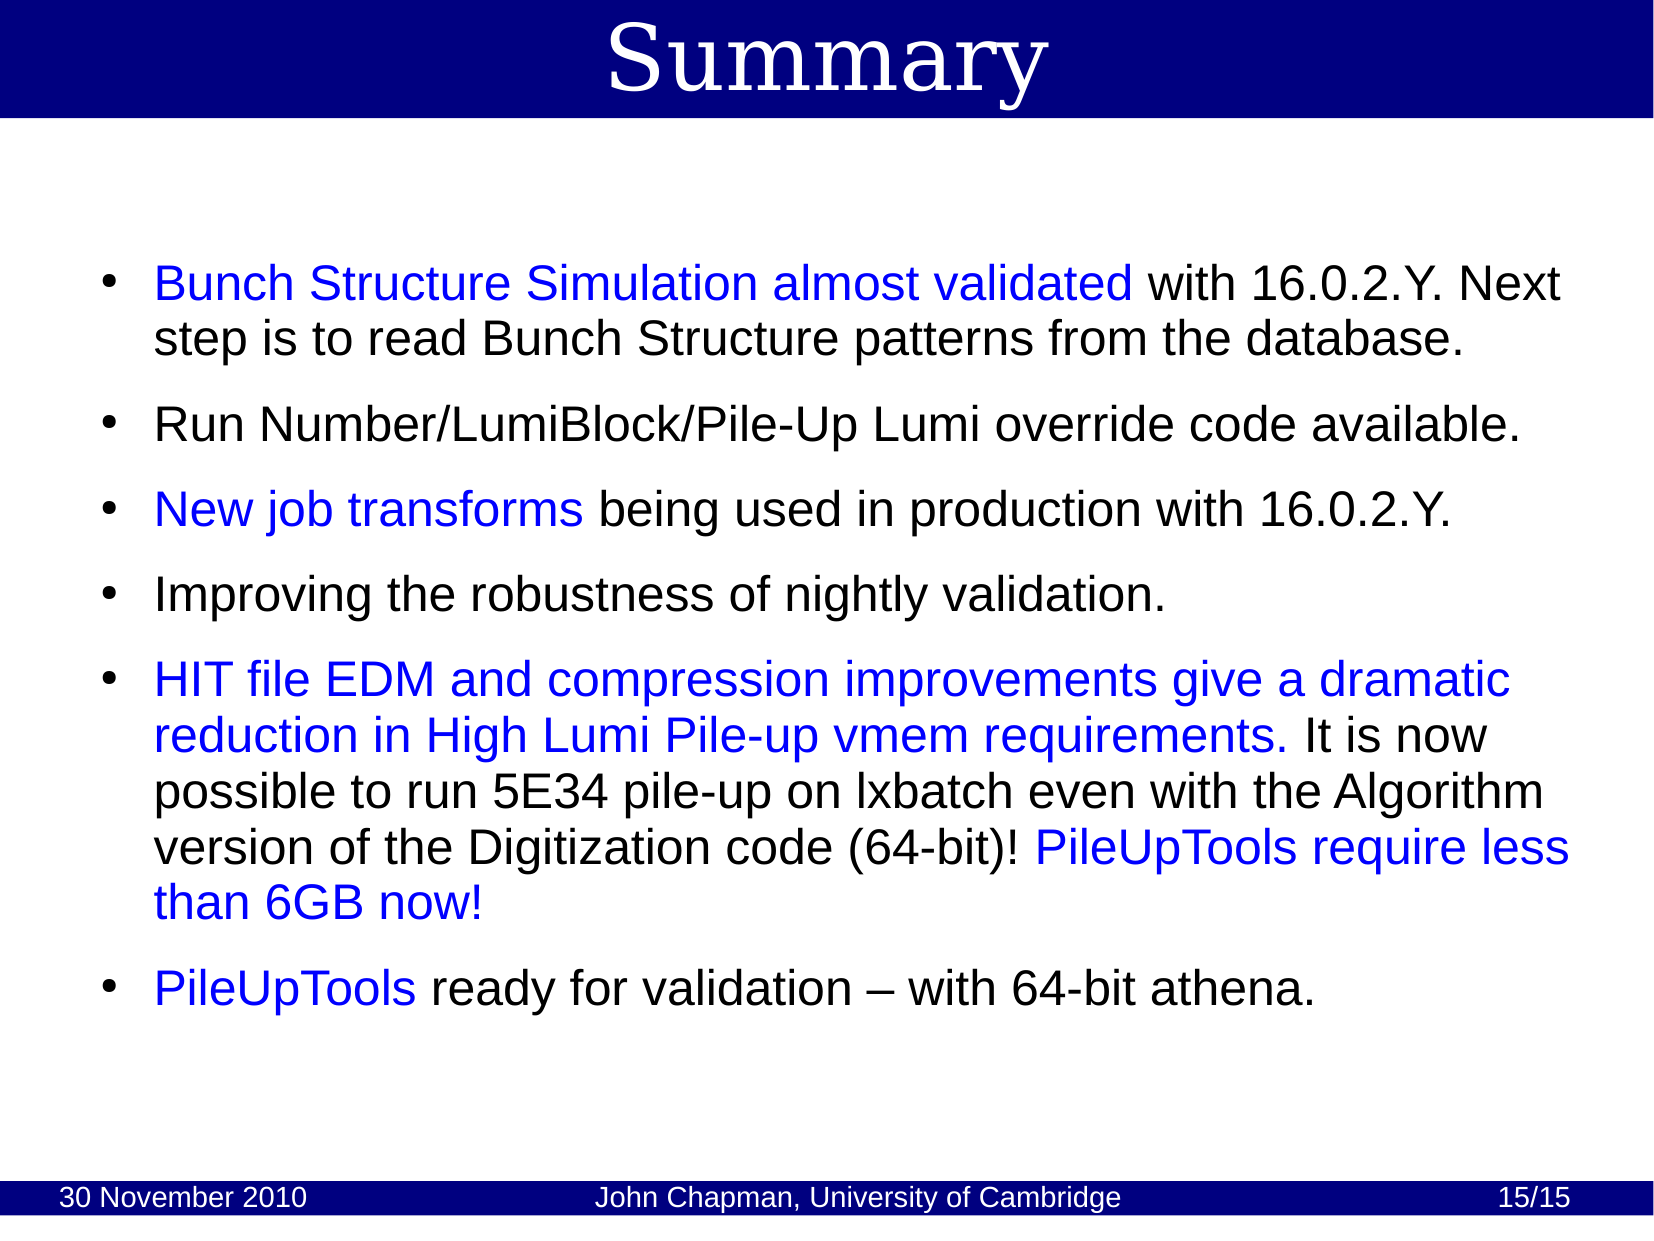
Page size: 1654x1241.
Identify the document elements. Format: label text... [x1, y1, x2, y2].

list Bunch Structure Simulation almost validated with 16.0.2.Y. Next step is to read Bunch Structure patterns from the database. Run Number/LumiBlock/Pile-Up Lumi override code available. New job transforms being used in production with 16.0.2.Y. Improving the robustness of nightly validation. HIT file EDM and compression improvements give a dramatic reduction in High Lumi Pile-up vmem requirements. It is now possible to run 5E34 pile-up on lxbatch even with the Algorithm version of the Digitization code (64-bit)! PileUpTools require less than 6GB now! PileUpTools ready for validation – with 64-bit athena. [82, 254, 1571, 1059]
title Summary [0, 0, 1654, 119]
